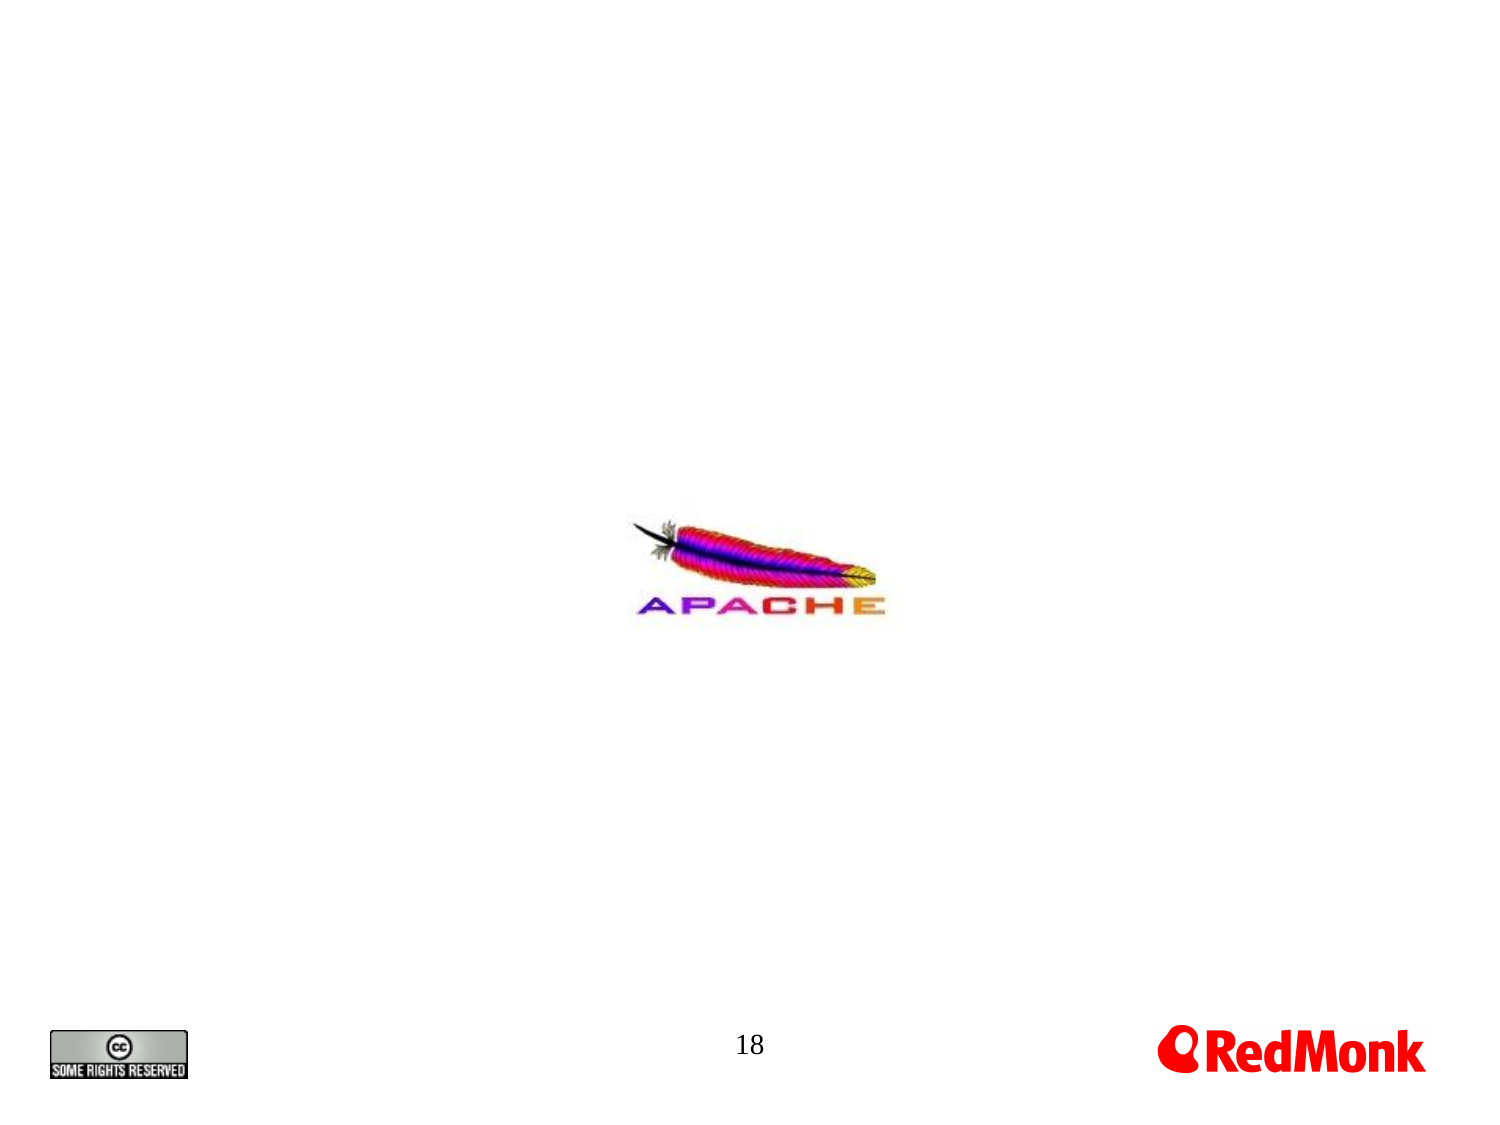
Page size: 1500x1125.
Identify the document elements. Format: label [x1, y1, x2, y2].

picture [602, 452, 915, 687]
picture [1151, 1023, 1433, 1075]
picture [50, 1030, 188, 1079]
